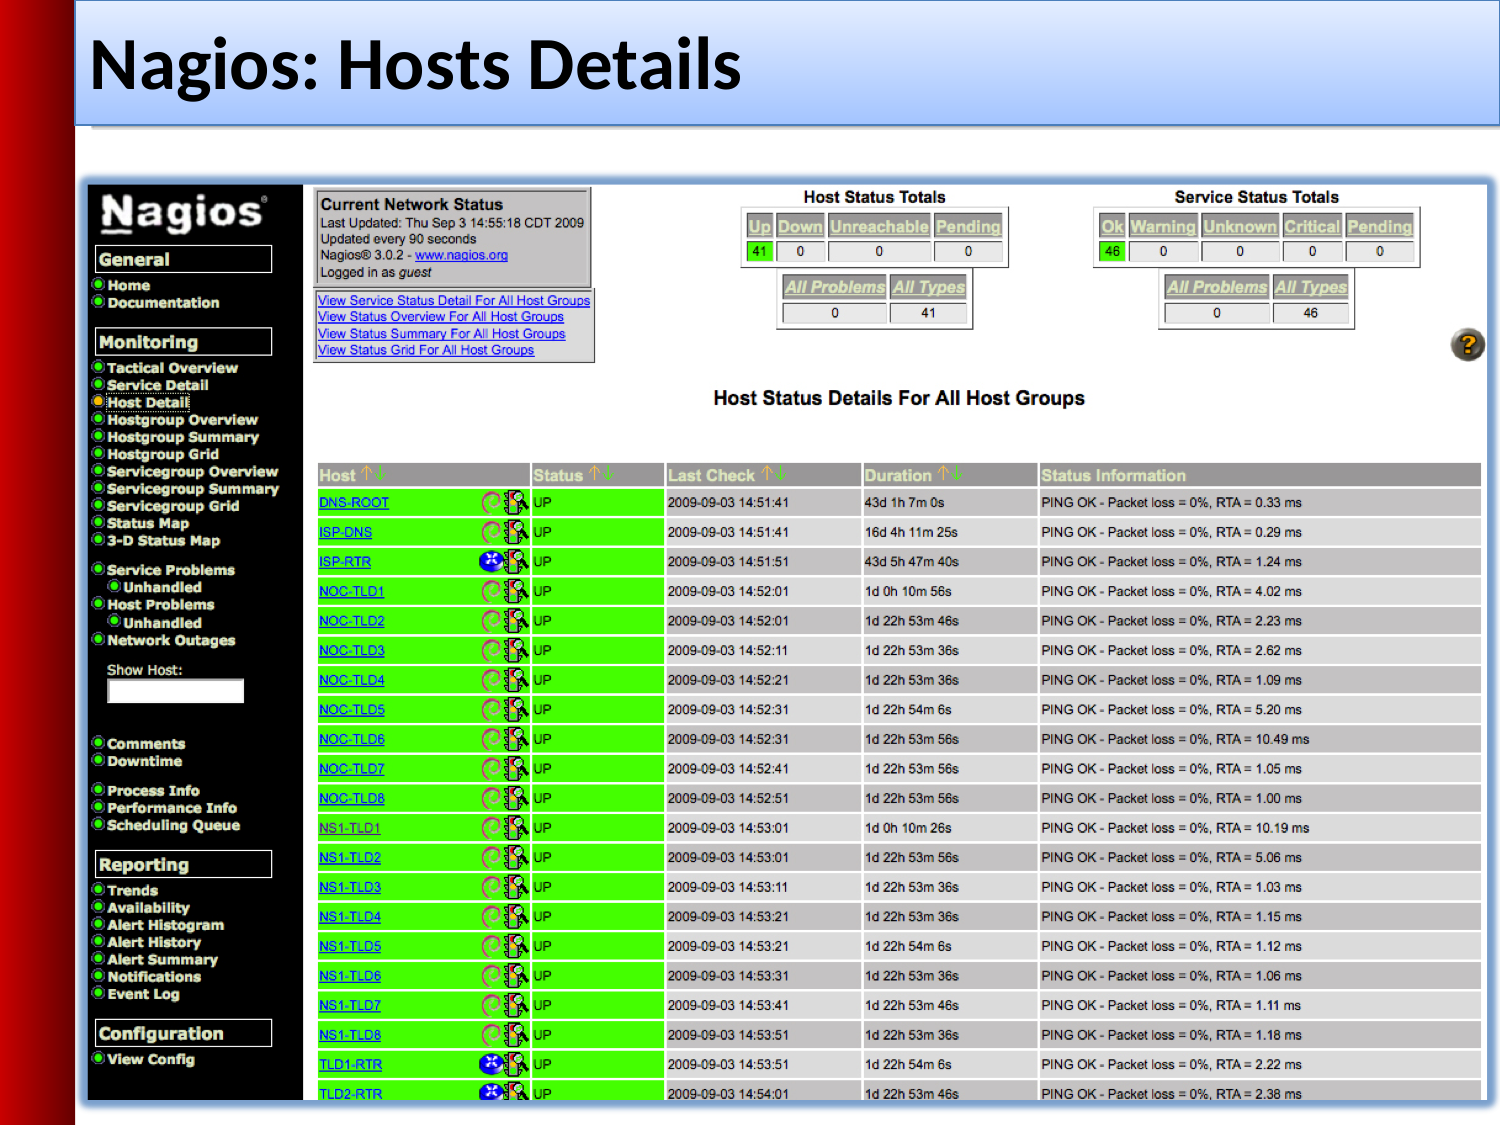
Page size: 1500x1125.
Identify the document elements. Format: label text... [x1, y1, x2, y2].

picture [69, 165, 1500, 1120]
text_box Nagios: Hosts Details [75, 0, 1500, 126]
